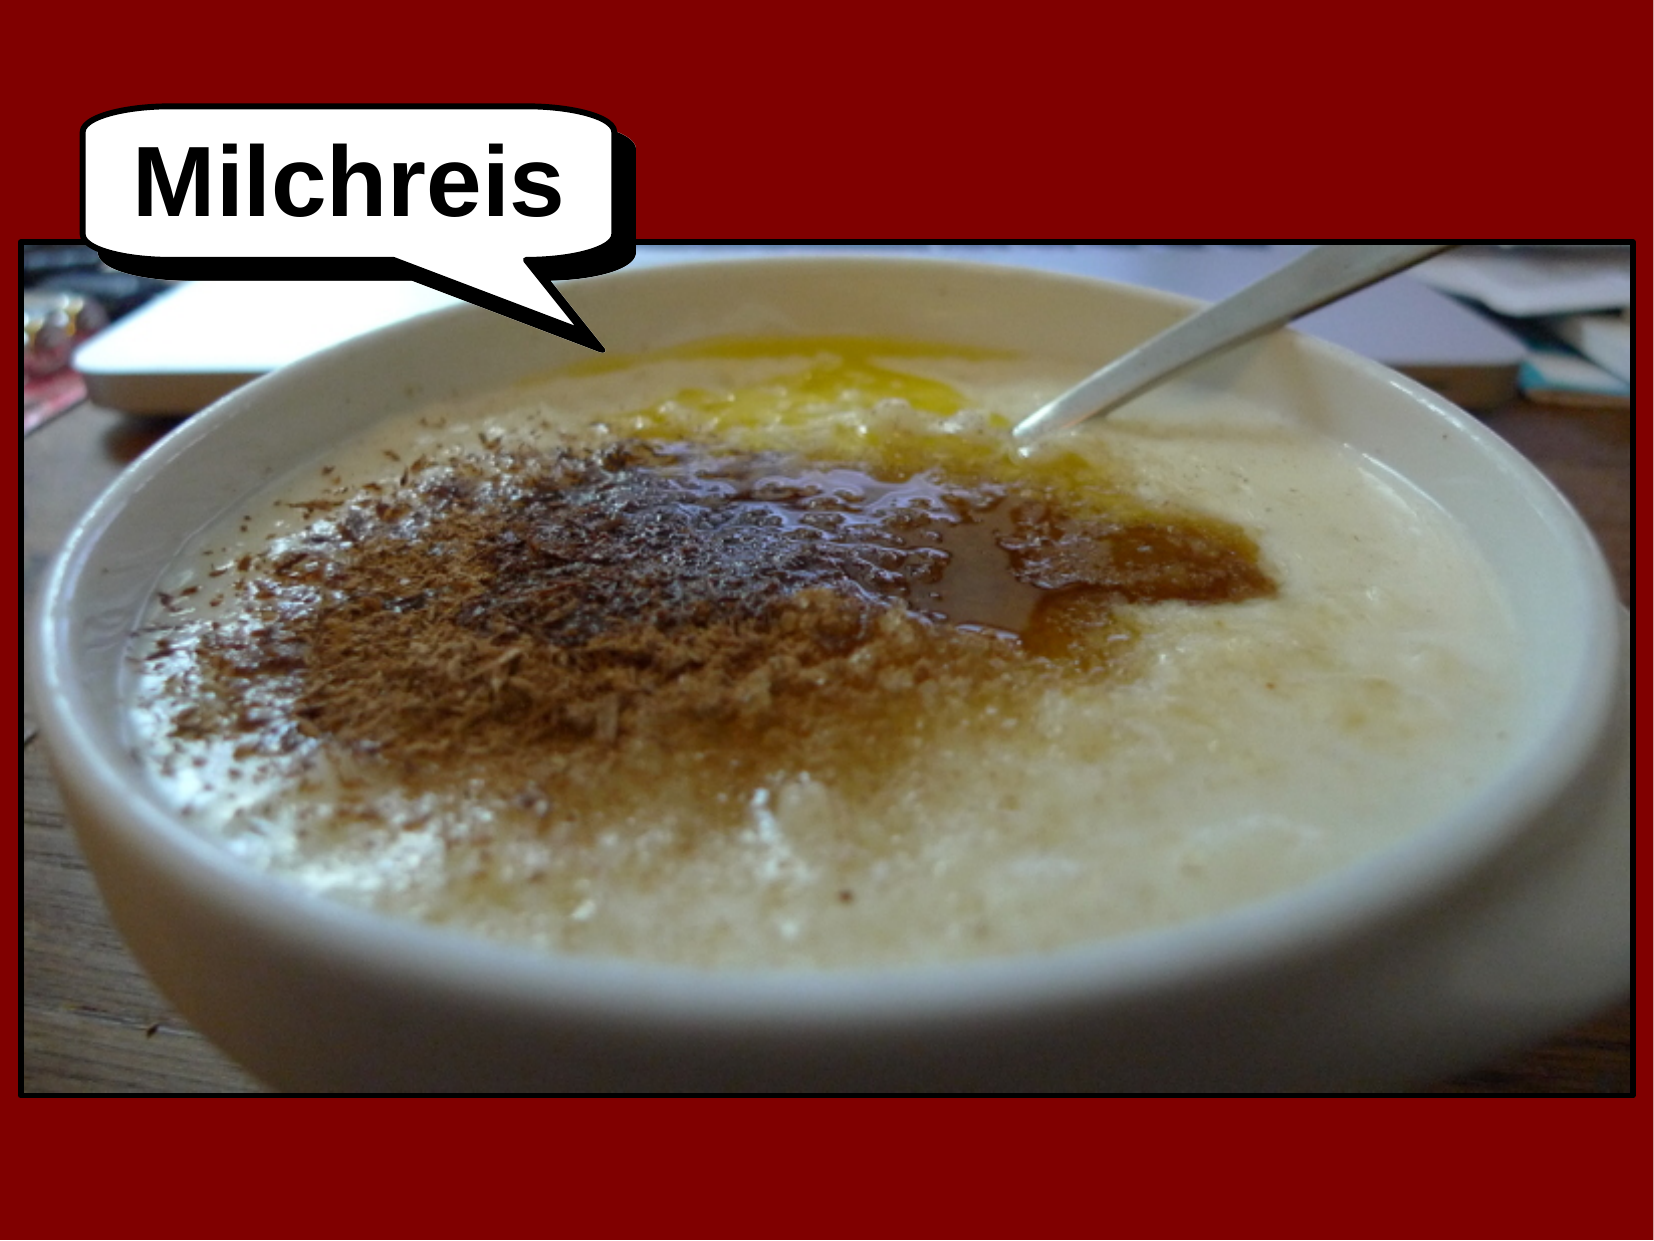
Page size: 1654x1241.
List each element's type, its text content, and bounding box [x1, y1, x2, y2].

text_box Milchreis [118, 118, 585, 245]
picture [23, 245, 1630, 1093]
text_box [82, 106, 615, 333]
